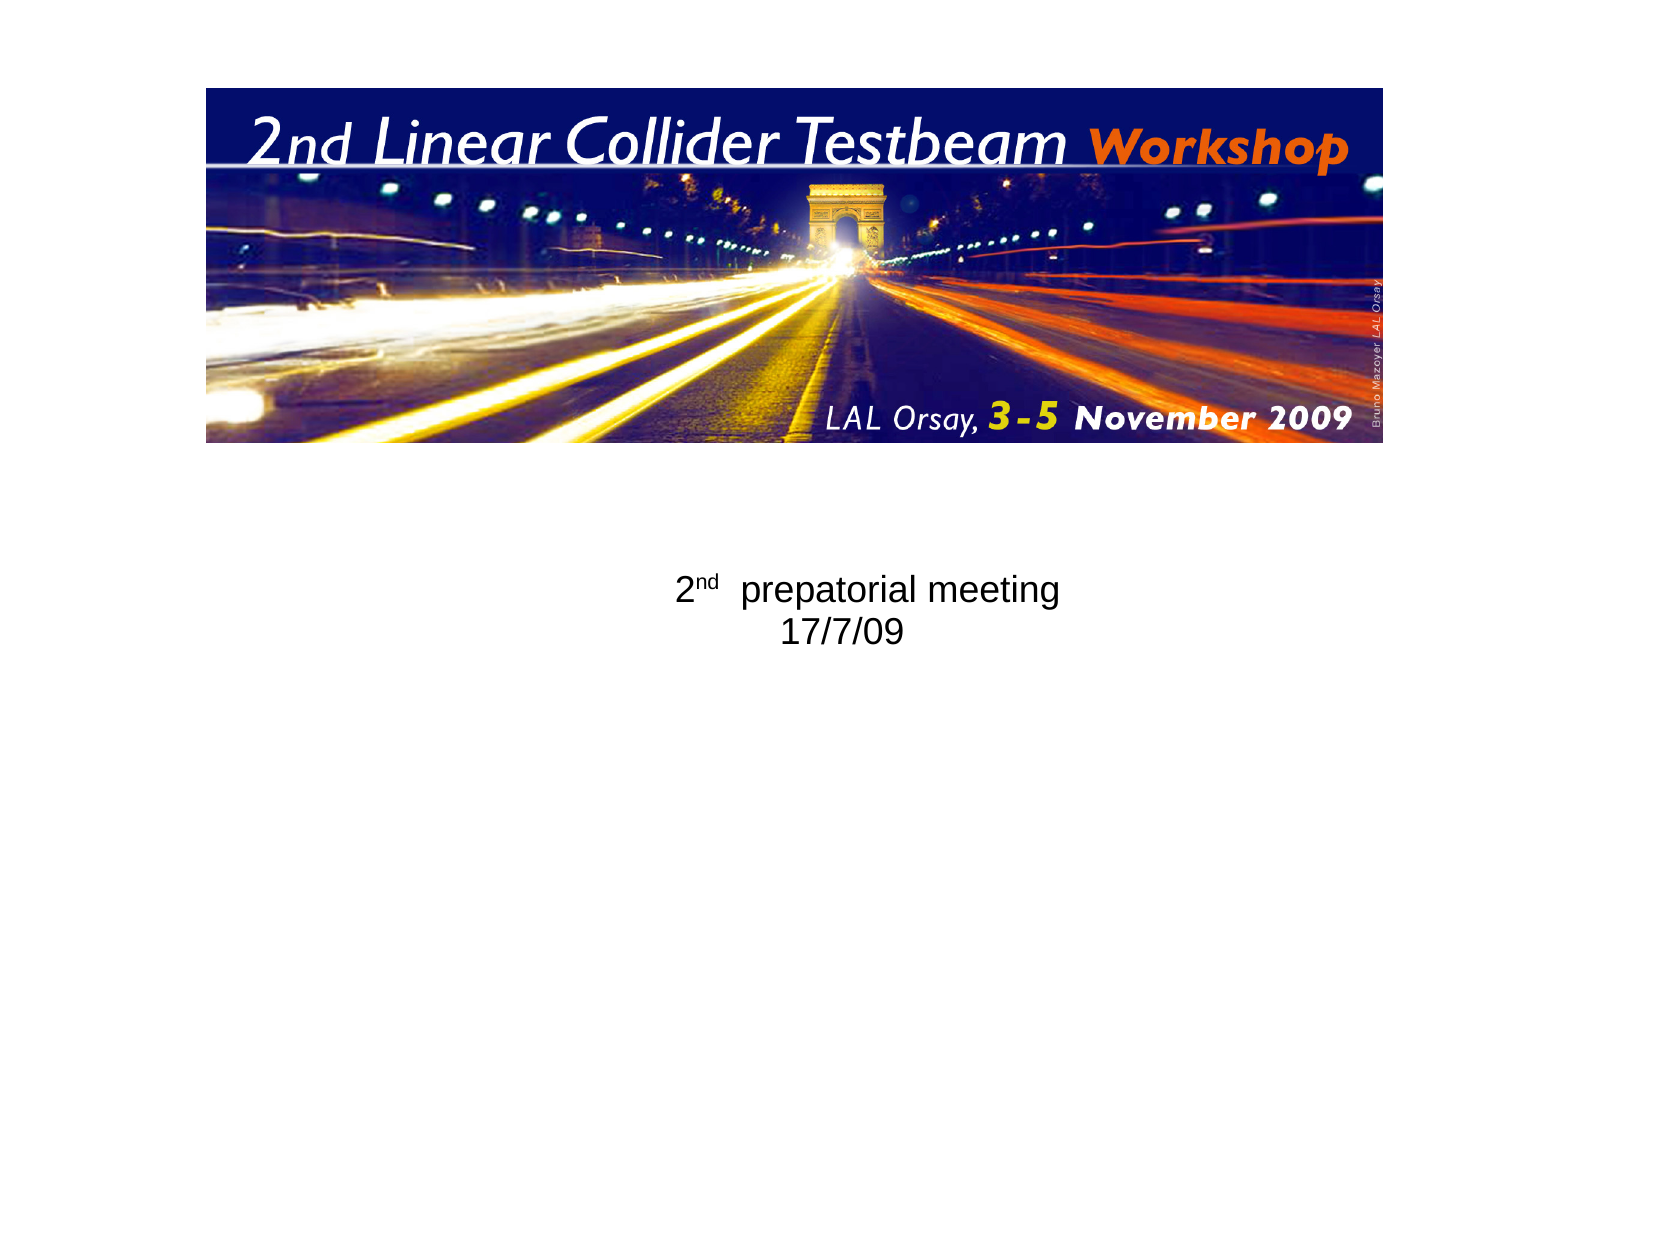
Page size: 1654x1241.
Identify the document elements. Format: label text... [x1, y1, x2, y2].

picture [206, 88, 1383, 443]
text_box 2nd prepatorial meeting 17/7/09 [649, 561, 1076, 662]
